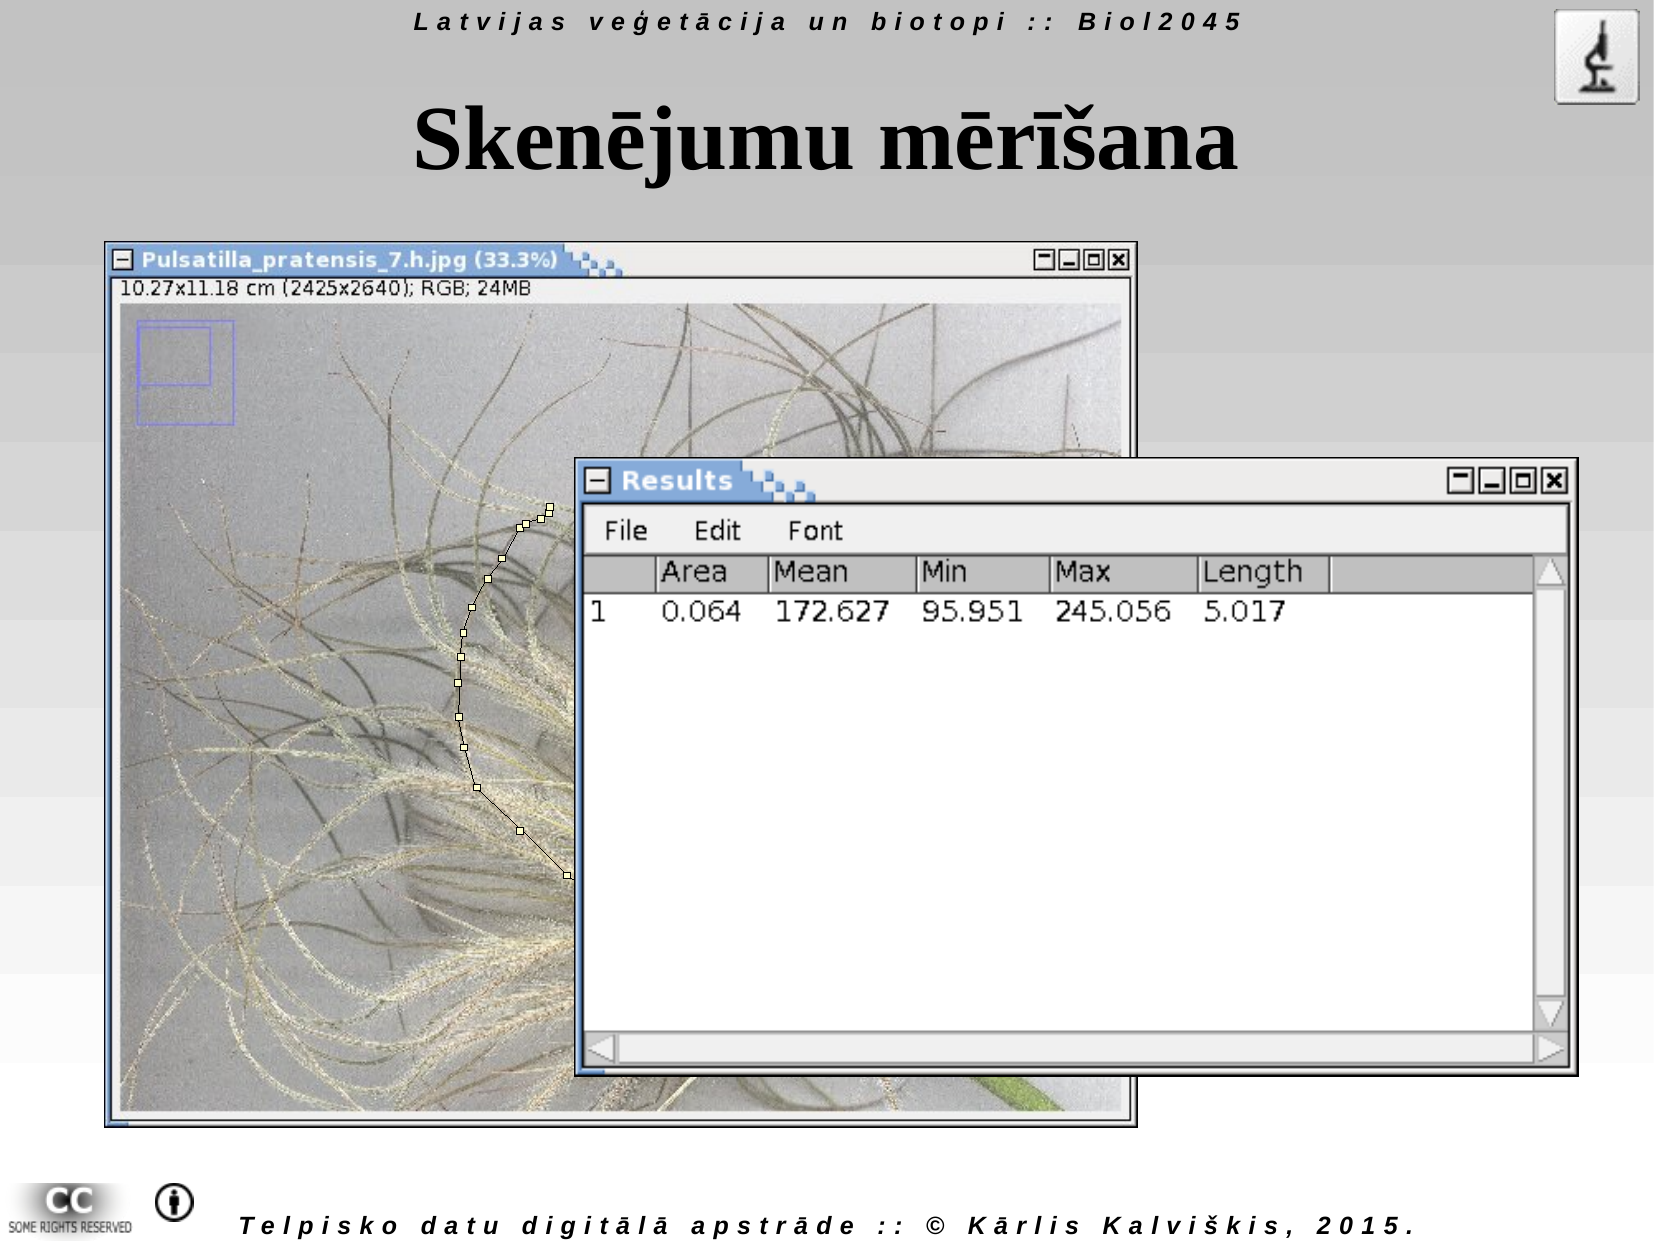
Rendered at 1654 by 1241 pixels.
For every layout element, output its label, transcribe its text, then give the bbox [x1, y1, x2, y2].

text_box [468, 604, 476, 611]
text_box [454, 679, 462, 687]
text_box [563, 872, 571, 879]
text_box [516, 520, 530, 532]
title Skenējumu mērīšana [29, 43, 1625, 234]
text_box [484, 575, 492, 583]
text_box [498, 555, 506, 562]
text_box [457, 653, 465, 661]
text_box [473, 784, 481, 791]
text_box [460, 744, 468, 751]
picture [0, 0, 1654, 1241]
text_box [537, 503, 554, 523]
text_box [516, 827, 524, 835]
text_box [455, 713, 463, 721]
text_box [460, 629, 467, 637]
